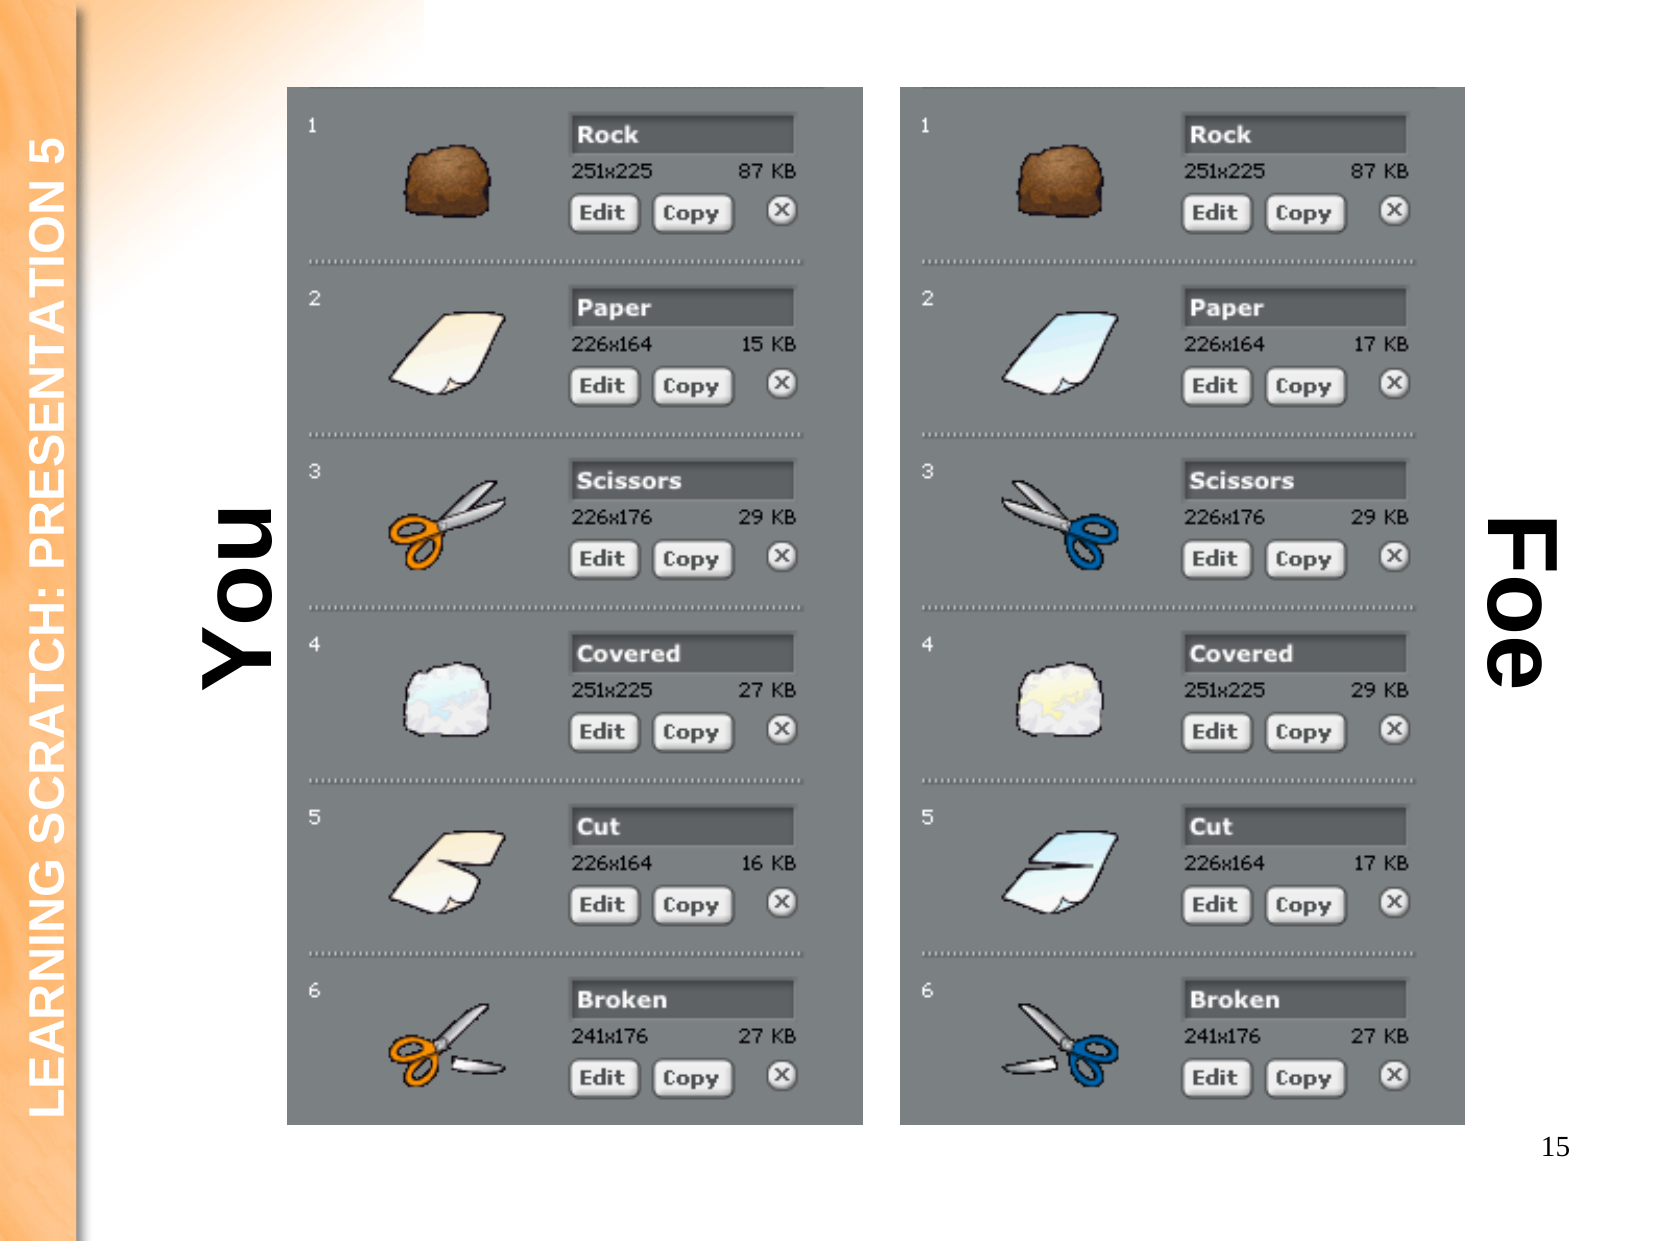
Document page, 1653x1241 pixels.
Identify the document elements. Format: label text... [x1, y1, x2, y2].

text_box You [163, 489, 299, 708]
title [82, 49, 1571, 257]
text_box Foe [1461, 499, 1597, 707]
picture [900, 87, 1465, 1126]
picture [0, 0, 863, 1241]
